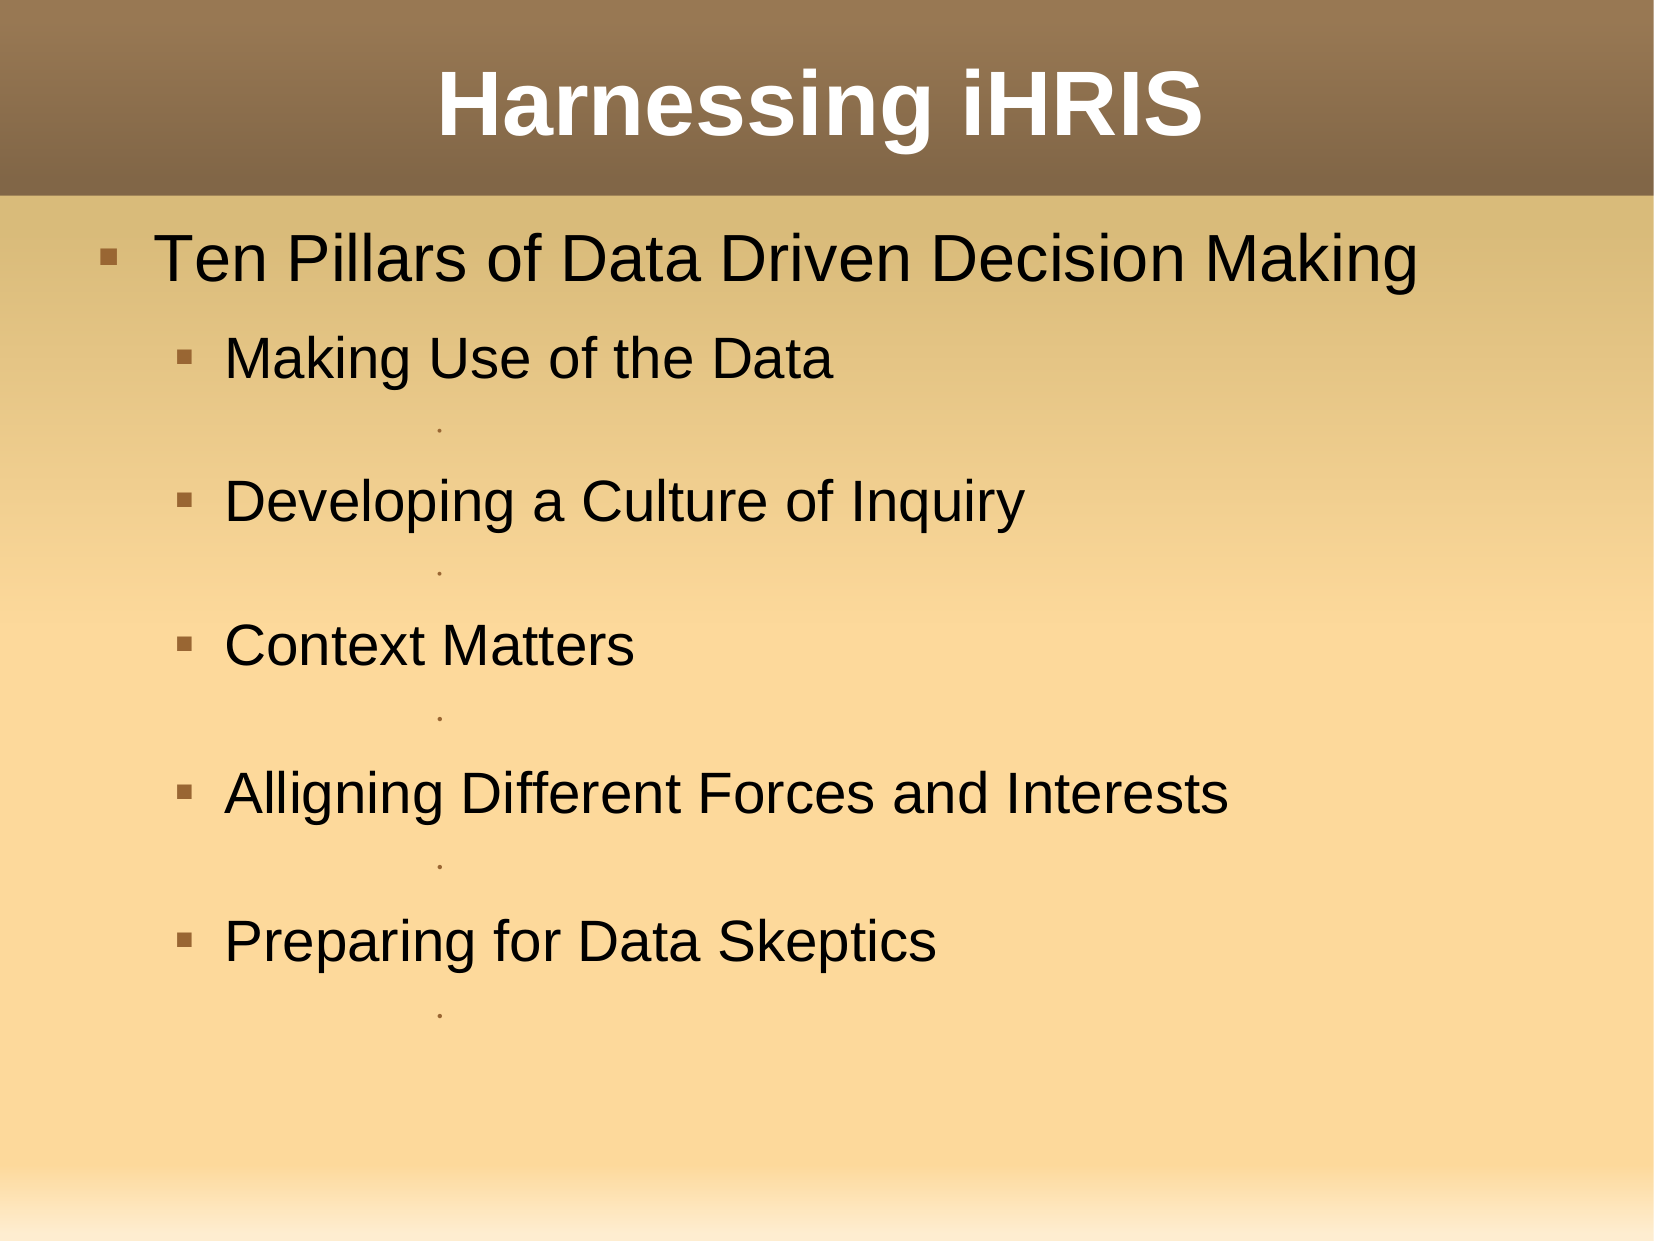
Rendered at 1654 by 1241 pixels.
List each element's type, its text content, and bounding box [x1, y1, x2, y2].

picture [0, 0, 1654, 1241]
list Ten Pillars of Data Driven Decision Making Making Use of the Data Developing a Culture of Inquiry Context Matters Alligning Different Forces and Interests Preparing for Data Skeptics [82, 221, 1571, 1123]
title Harnessing iHRIS [76, 7, 1565, 200]
